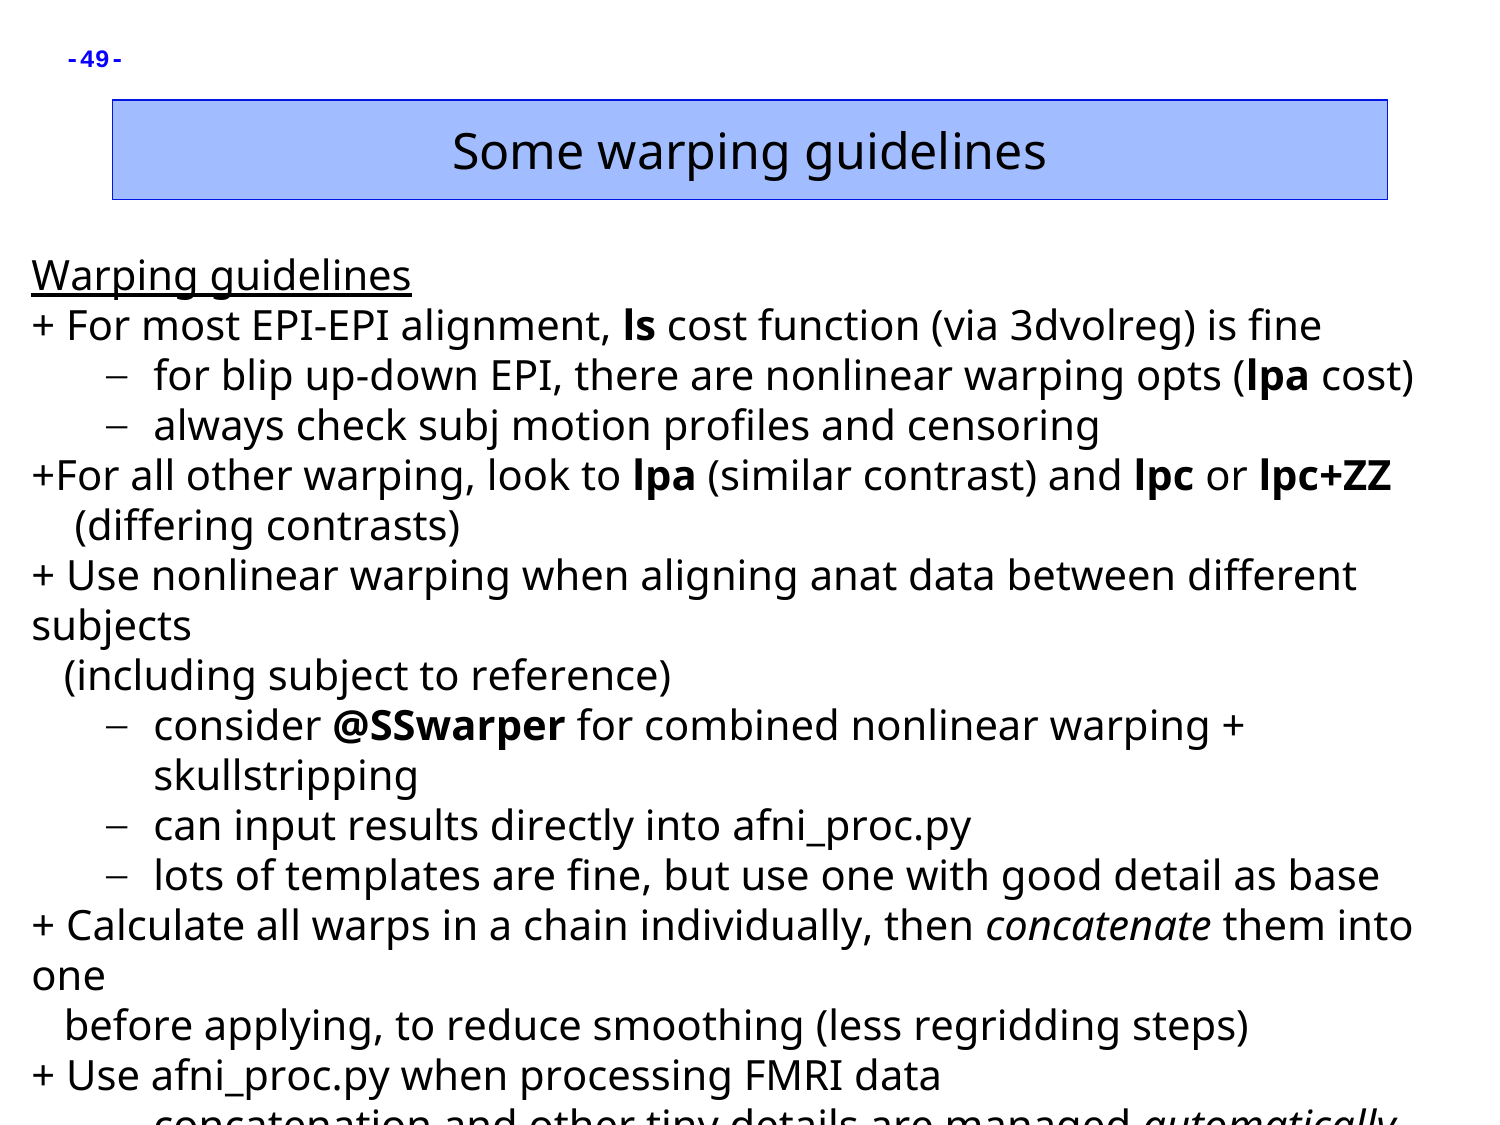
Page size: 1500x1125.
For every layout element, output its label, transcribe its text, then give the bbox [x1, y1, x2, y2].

text_box Some warping guidelines [112, 99, 1388, 200]
text_box Warping guidelines + For most EPI-EPI alignment, ls cost function (via 3dvolreg) is fine for blip up-down EPI, there are nonlinear warping opts (lpa cost) always check subj motion profiles and censoring +For all other warping, look to lpa (similar contrast) and lpc or lpc+ZZ (differing contrasts) + Use nonlinear warping when aligning anat data between different subjects (including subject to reference) consider @SSwarper for combined nonlinear warping + skullstripping can input results directly into afni_proc.py lots of templates are fine, but use one with good detail as base + Calculate all warps in a chain individually, then concatenate them into one before applying, to reduce smoothing (less regridding steps) + Use afni_proc.py when processing FMRI data concatenation and other tiny details are managed automatically [15, 239, 1500, 1048]
